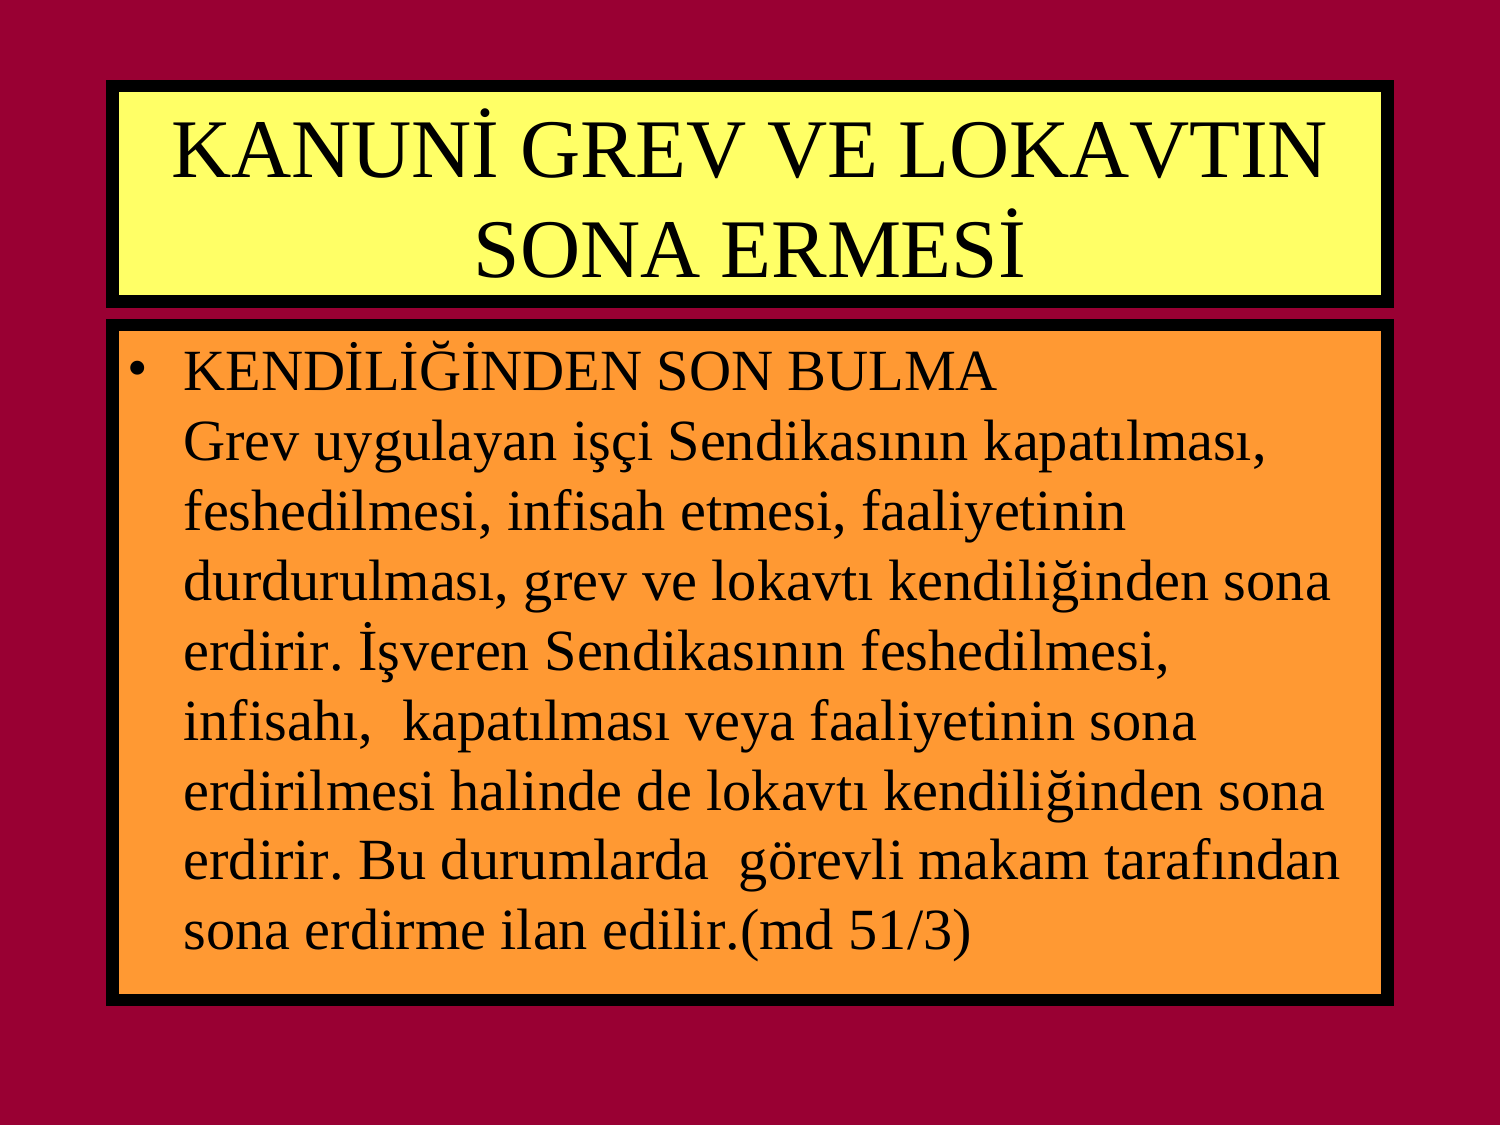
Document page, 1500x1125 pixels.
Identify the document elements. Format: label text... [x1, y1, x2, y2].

title KANUNİ GREV VE LOKAVTIN SONA ERMESİ [112, 86, 1388, 302]
list KENDİLİĞİNDEN SON BULMA Grev uygulayan işçi Sendikasının kapatılması, feshedilmesi, infisah etmesi, faaliyetinin durdurulması, grev ve lokavtı kendiliğinden sona erdirir. İşveren Sendikasının feshedilmesi, infisahı, kapatılması veya faaliyetinin sona erdirilmesi halinde de lokavtı kendiliğinden sona erdirir. Bu durumlarda görevli makam tarafından sona erdirme ilan edilir.(md 51/3) [112, 324, 1388, 1000]
